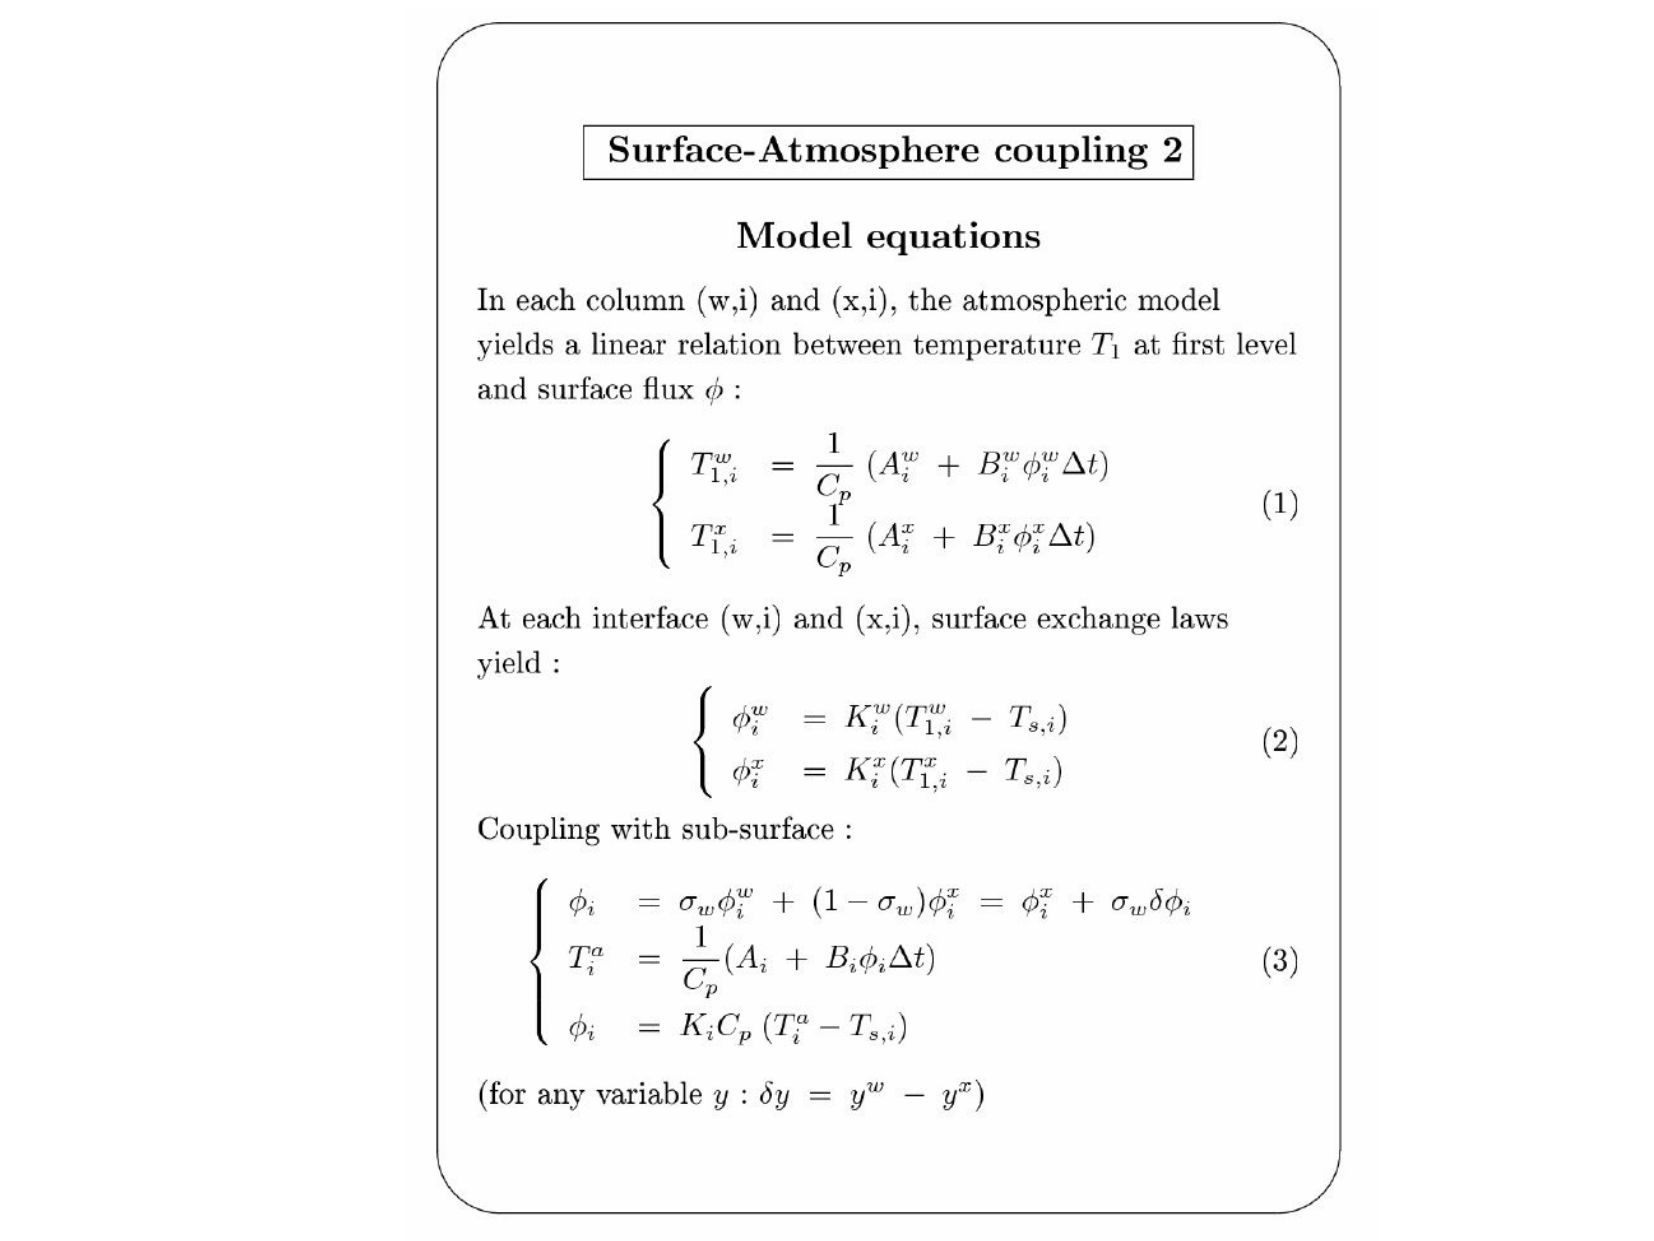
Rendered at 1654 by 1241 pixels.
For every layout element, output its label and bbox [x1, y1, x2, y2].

picture [406, 7, 1380, 1241]
